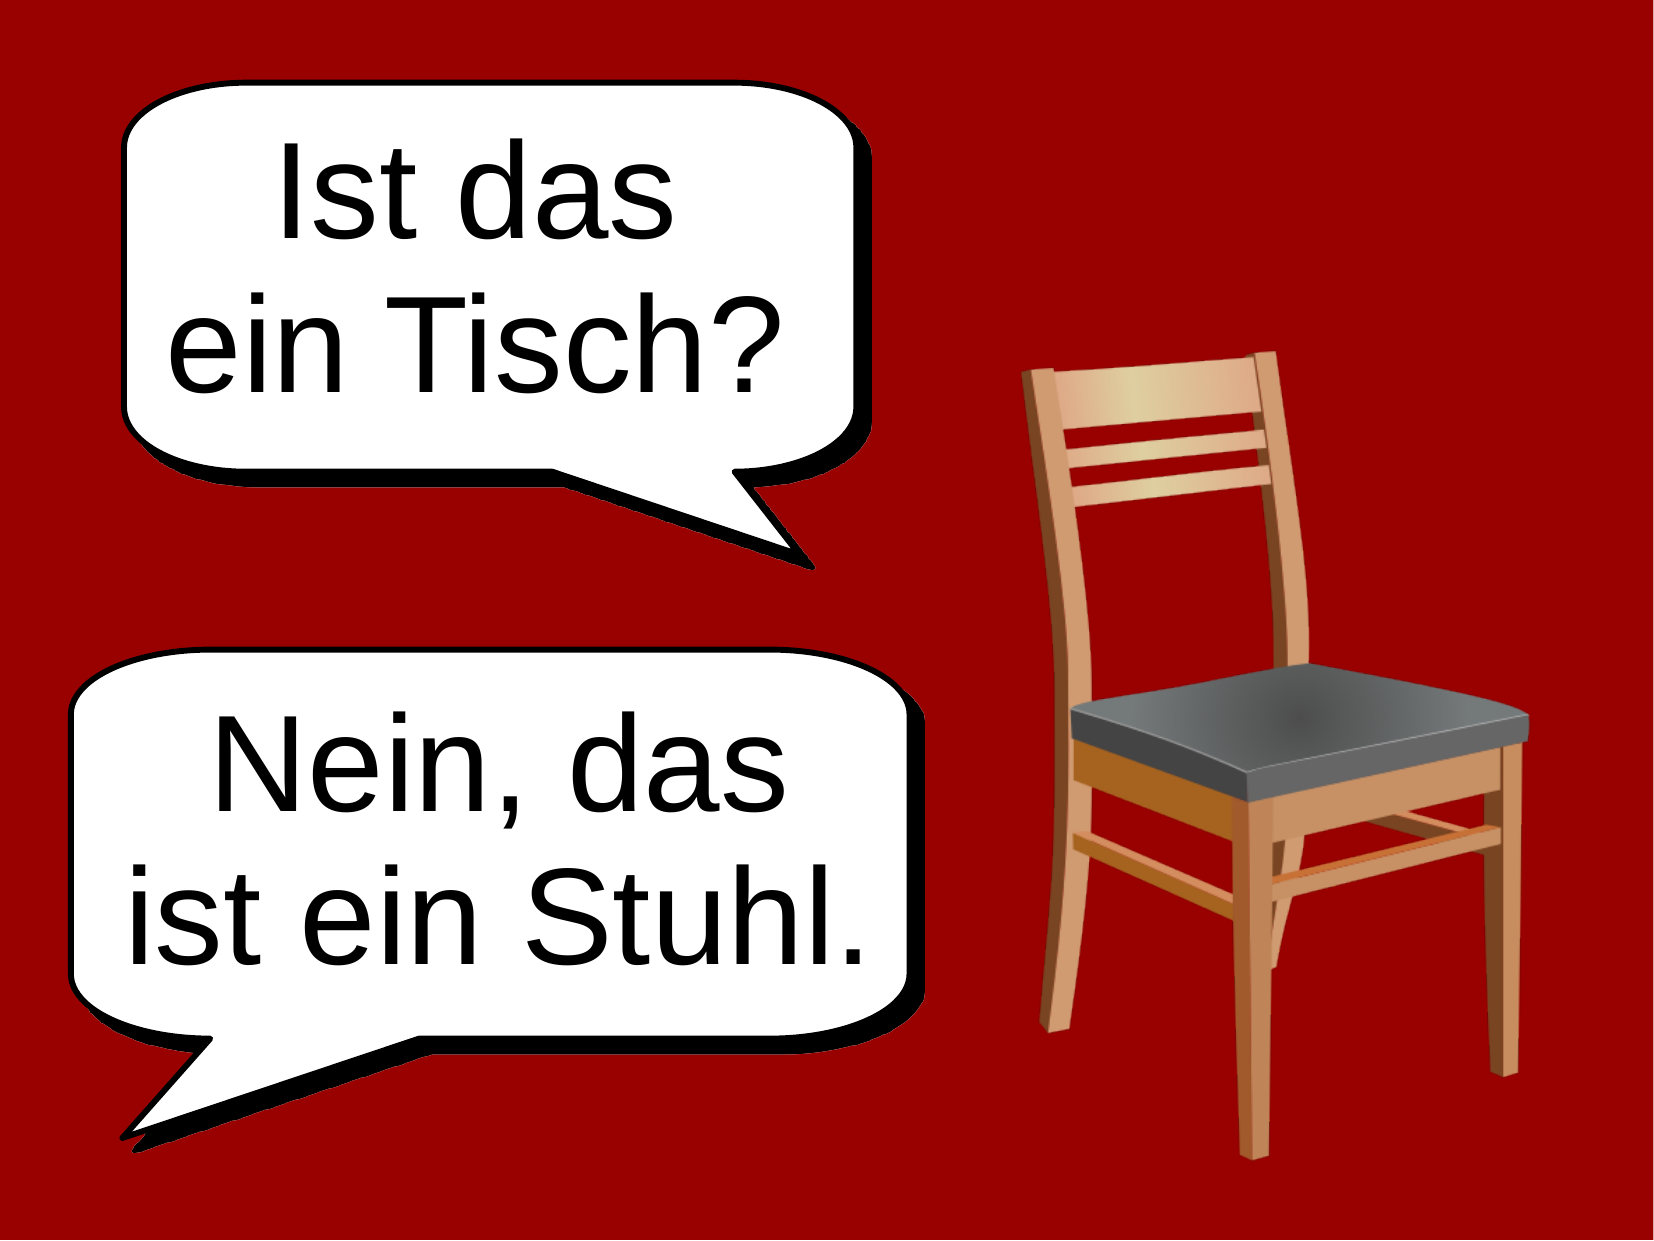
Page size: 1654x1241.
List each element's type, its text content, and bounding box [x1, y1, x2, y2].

text_box [93, 649, 887, 679]
text_box [152, 82, 829, 106]
text_box Nein, das ist ein Stuhl. [23, 679, 975, 1015]
text_box [144, 443, 836, 555]
picture [974, 330, 1571, 1175]
text_box Ist das ein Tisch? [0, 106, 951, 443]
text_box [102, 1015, 878, 1138]
